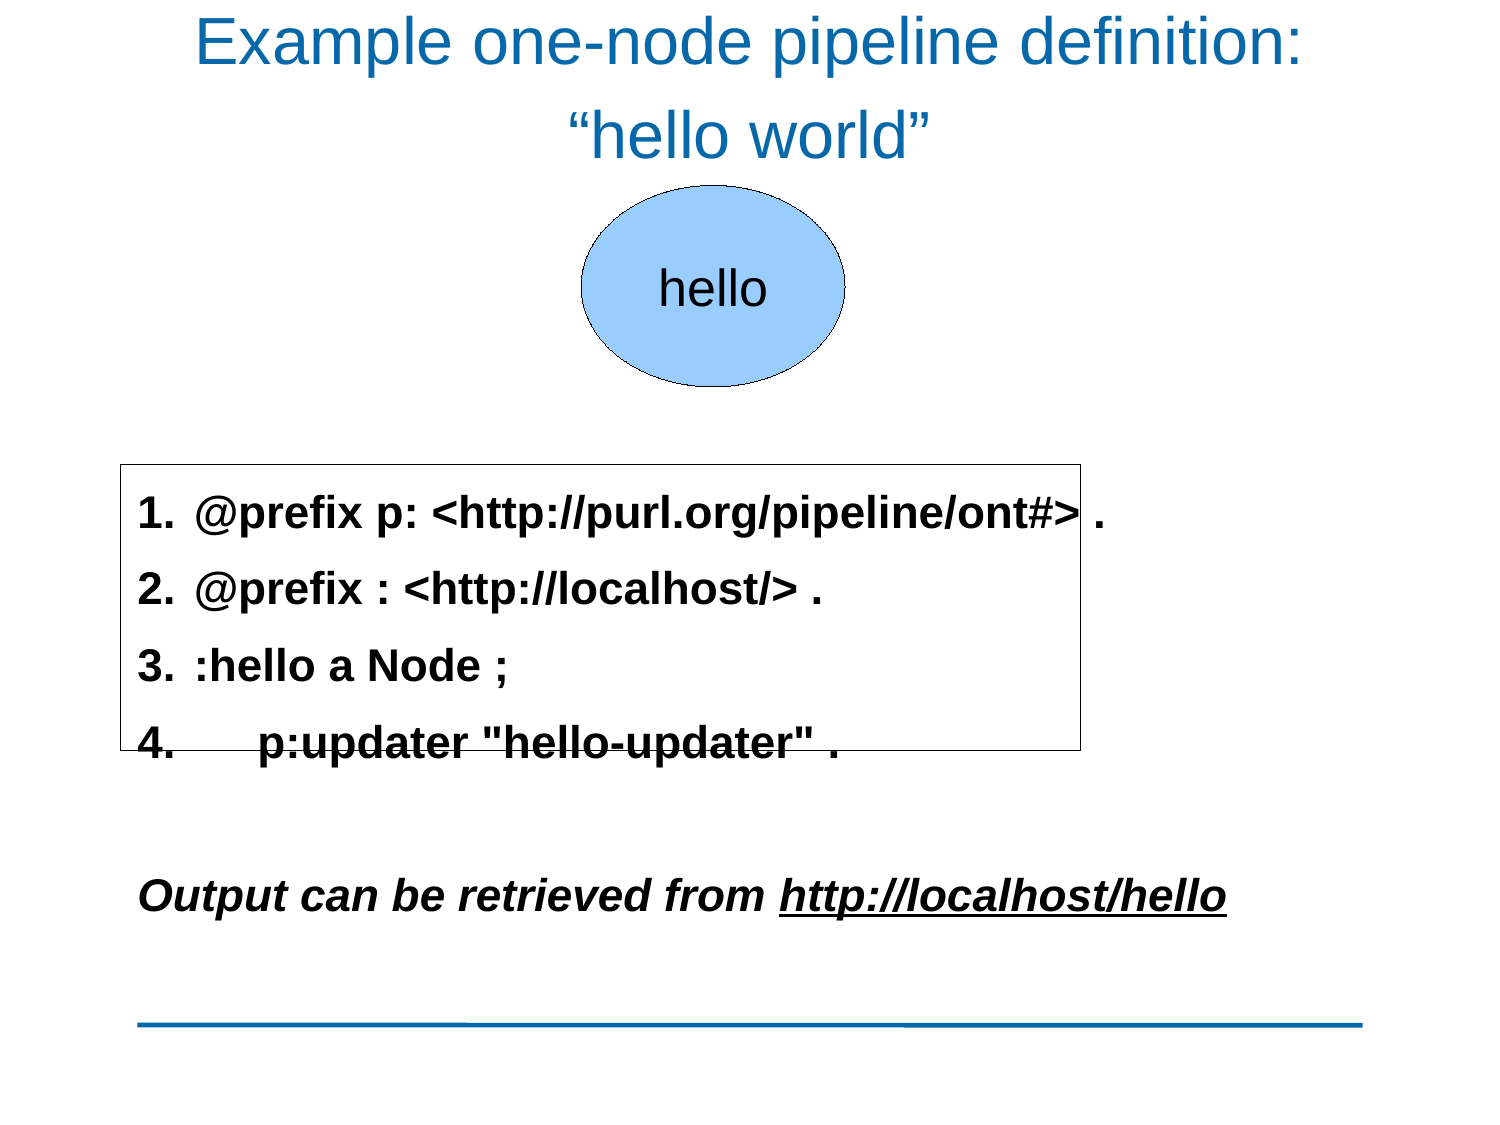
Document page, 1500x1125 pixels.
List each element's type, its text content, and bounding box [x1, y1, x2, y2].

text_box hello [581, 185, 846, 387]
title Example one-node pipeline definition: “hello world” [0, 0, 1500, 180]
list @prefix p: <http://purl.org/pipeline/ont#> . @prefix : <http://localhost/> . :hello a Node ; p:updater "hello-updater" . Output can be retrieved from http://localhost/hello [121, 465, 1080, 750]
list @prefix p: <http://purl.org/pipeline/ont#> . @prefix : <http://localhost/> . :hello a Node ; p:updater "hello-updater" . Output can be retrieved from http://localhost/hello [115, 464, 1387, 1005]
